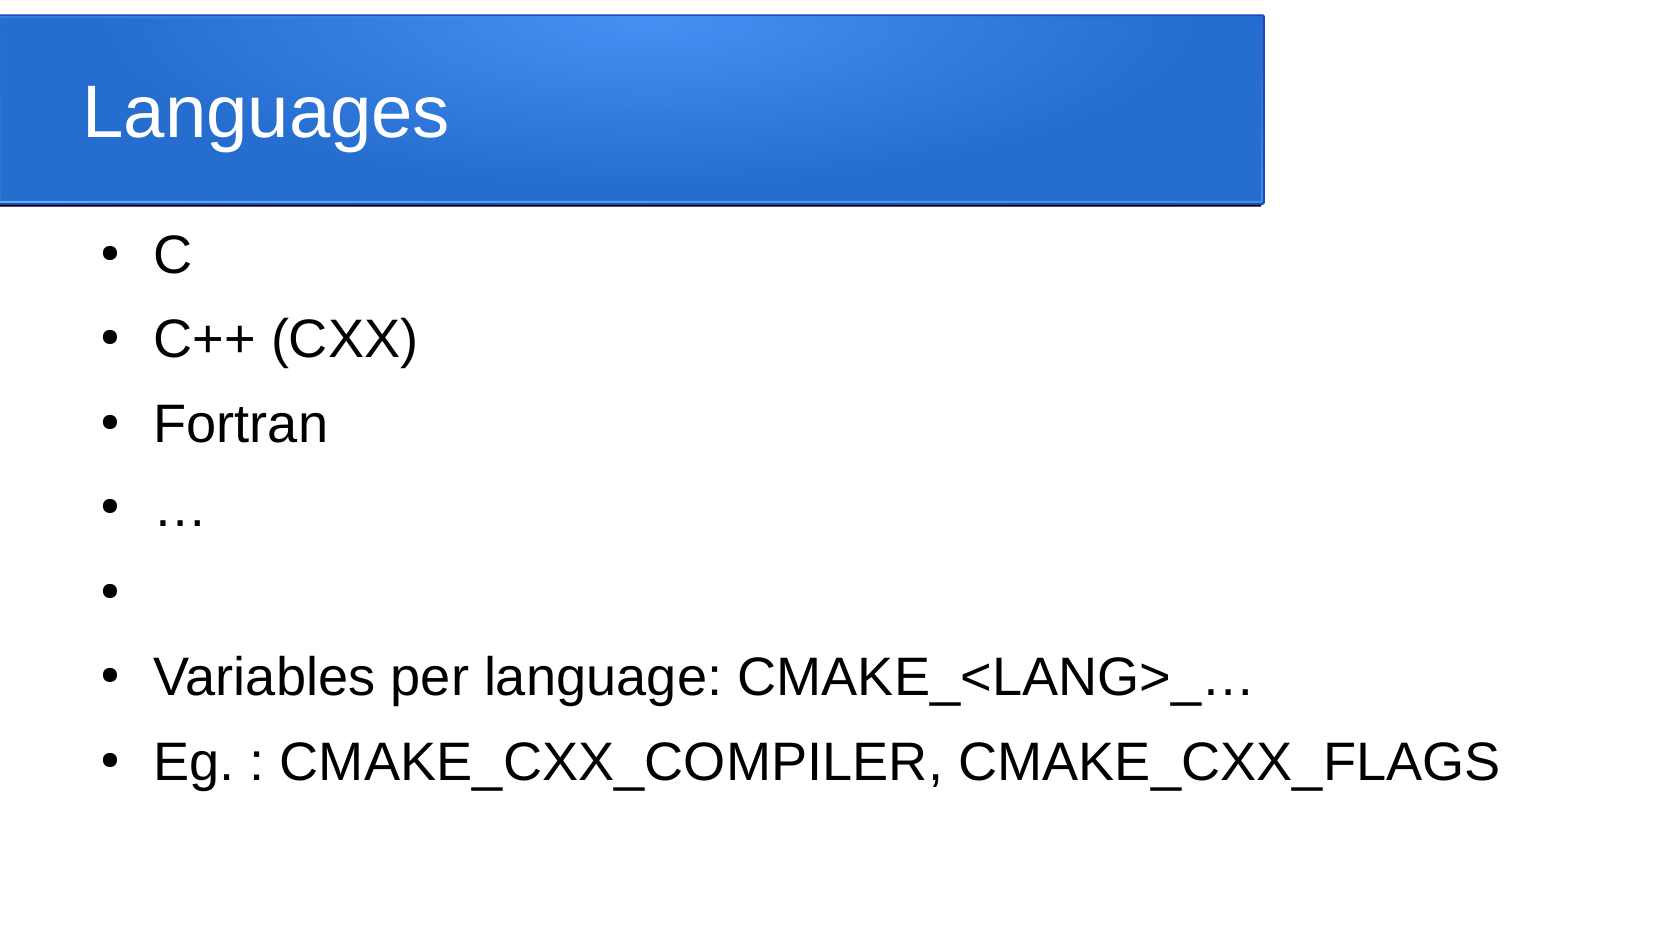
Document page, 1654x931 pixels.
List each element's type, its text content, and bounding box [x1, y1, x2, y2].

title Languages [82, 35, 1235, 189]
list C C++ (CXX) Fortran … Variables per language: CMAKE_<LANG>_… Eg. : CMAKE_CXX_COMPILER, CMAKE_CXX_FLAGS [82, 224, 1591, 886]
